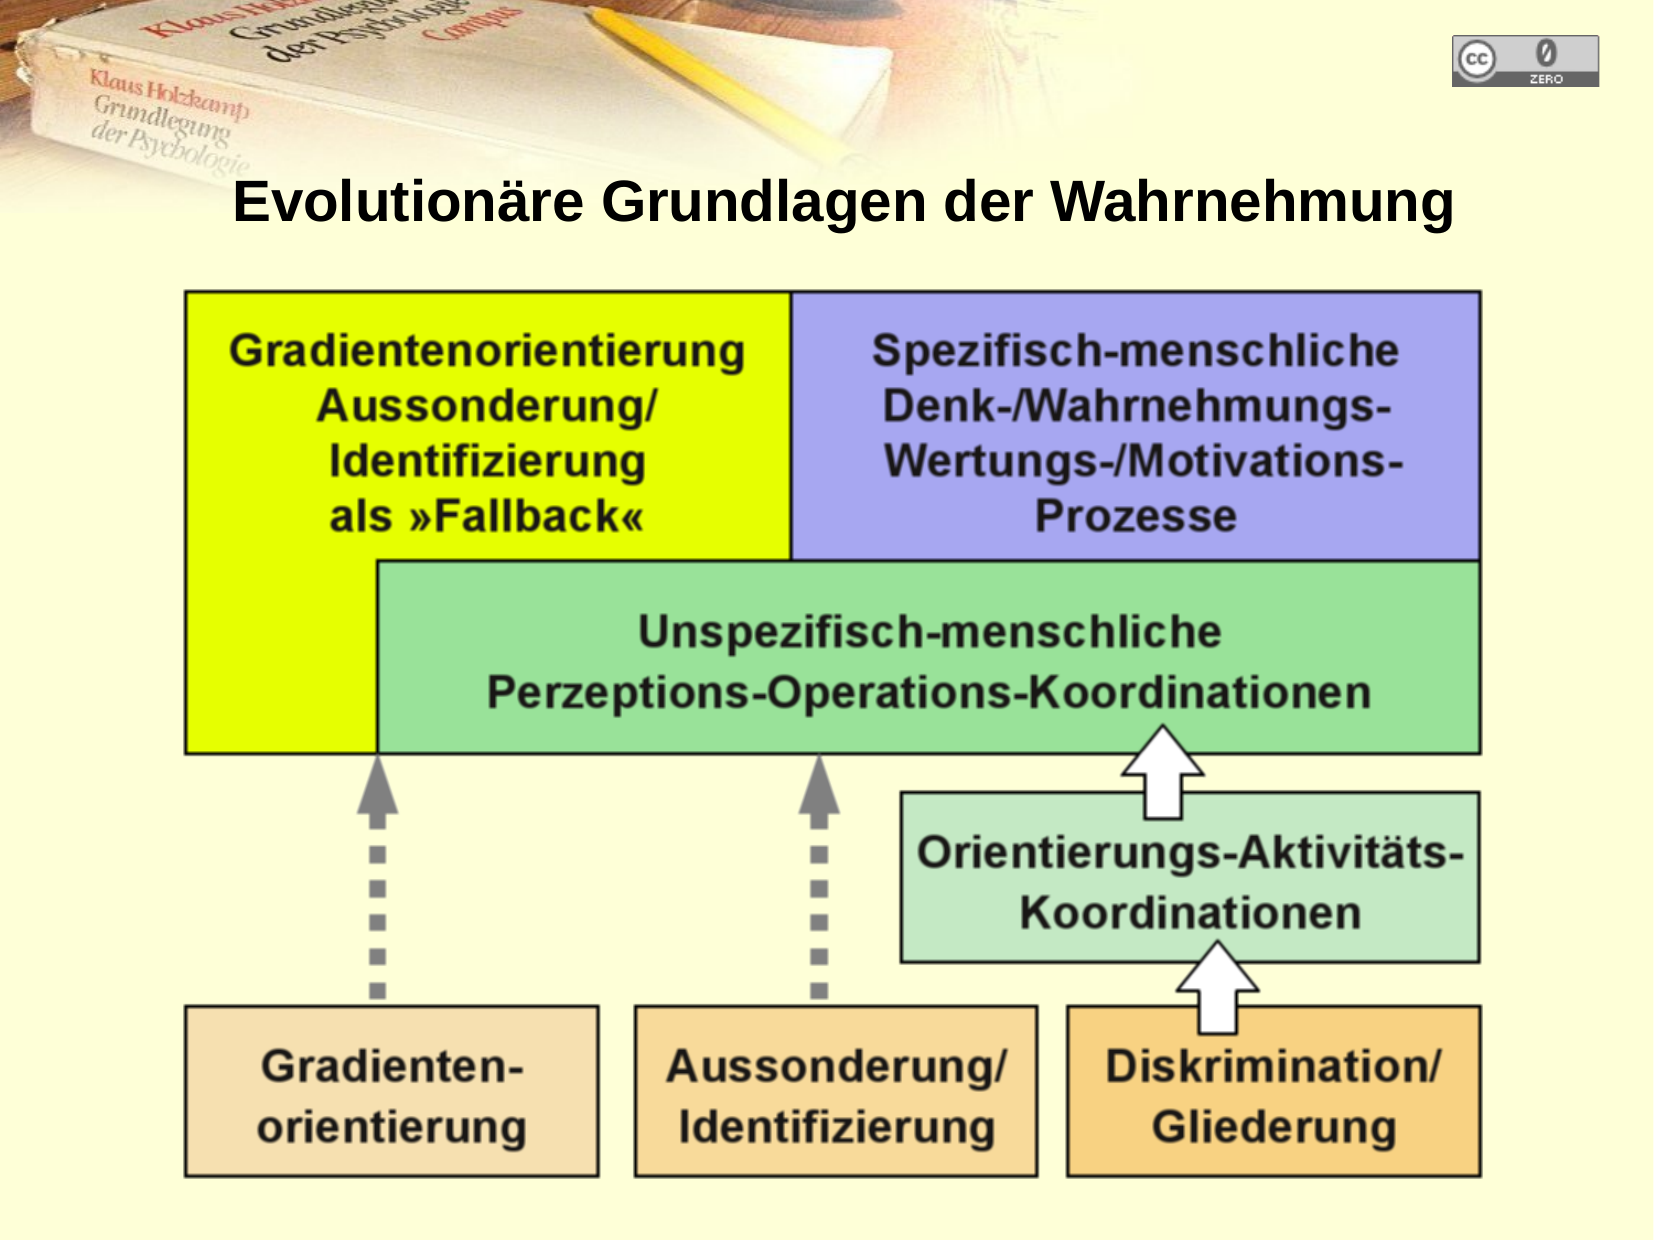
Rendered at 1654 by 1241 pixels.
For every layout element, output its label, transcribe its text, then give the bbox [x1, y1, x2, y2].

picture [183, 289, 1483, 1179]
picture [0, 0, 1156, 213]
picture [1452, 35, 1600, 87]
title Evolutionäre Grundlagen der Wahrnehmung [82, 124, 1607, 278]
